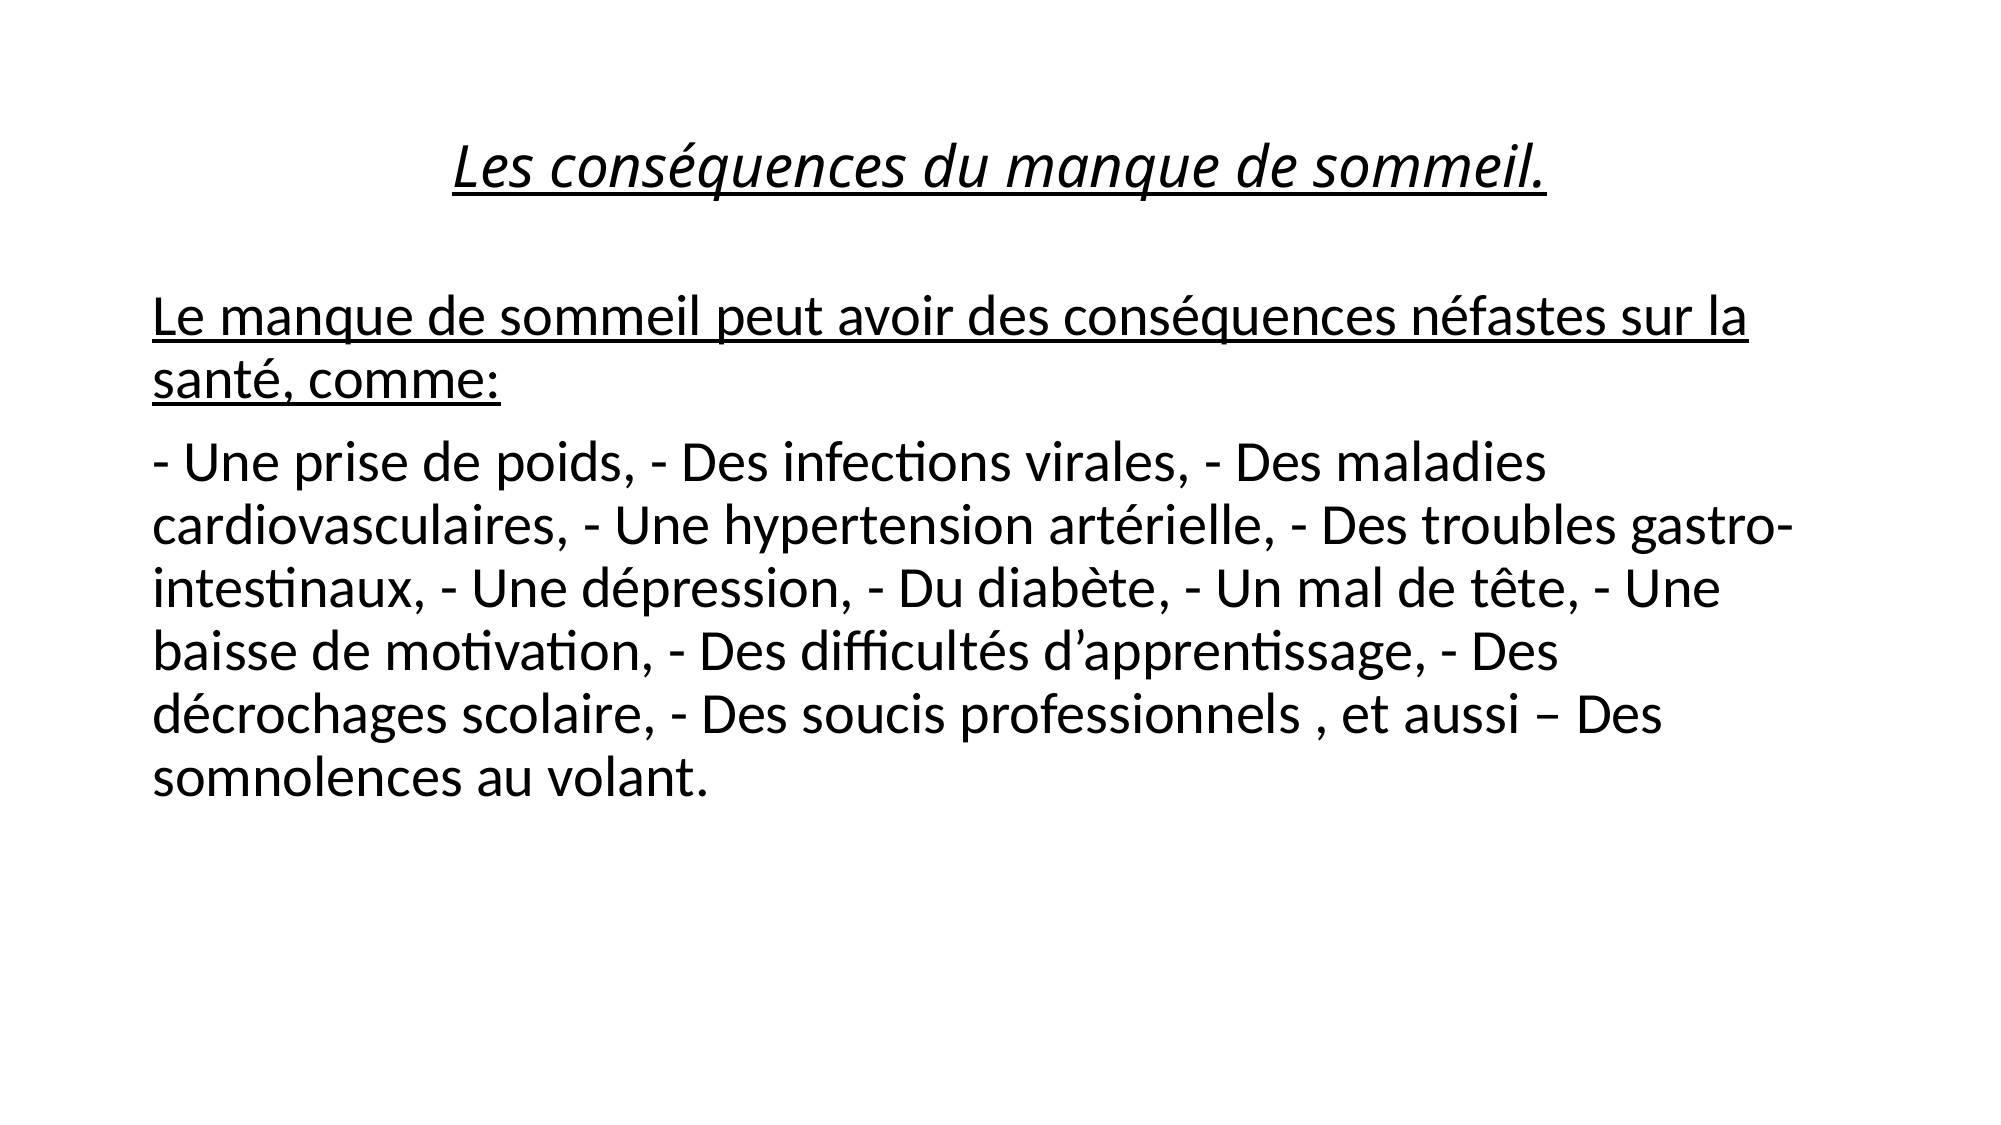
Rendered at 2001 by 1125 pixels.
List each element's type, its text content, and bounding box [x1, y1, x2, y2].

title Les conséquences du manque de sommeil. [137, 59, 1863, 277]
list Le manque de sommeil peut avoir des conséquences néfastes sur la santé, comme: - Une prise de poids, - Des infections virales, - Des maladies cardiovasculaires, - Une hypertension artérielle, - Des troubles gastro-intestinaux, - Une dépression, - Du diabète, - Un mal de tête, - Une baisse de motivation, - Des difficultés d’apprentissage, - Des décrochages scolaire, - Des soucis professionnels , et aussi – Des somnolences au volant. [137, 277, 1863, 992]
